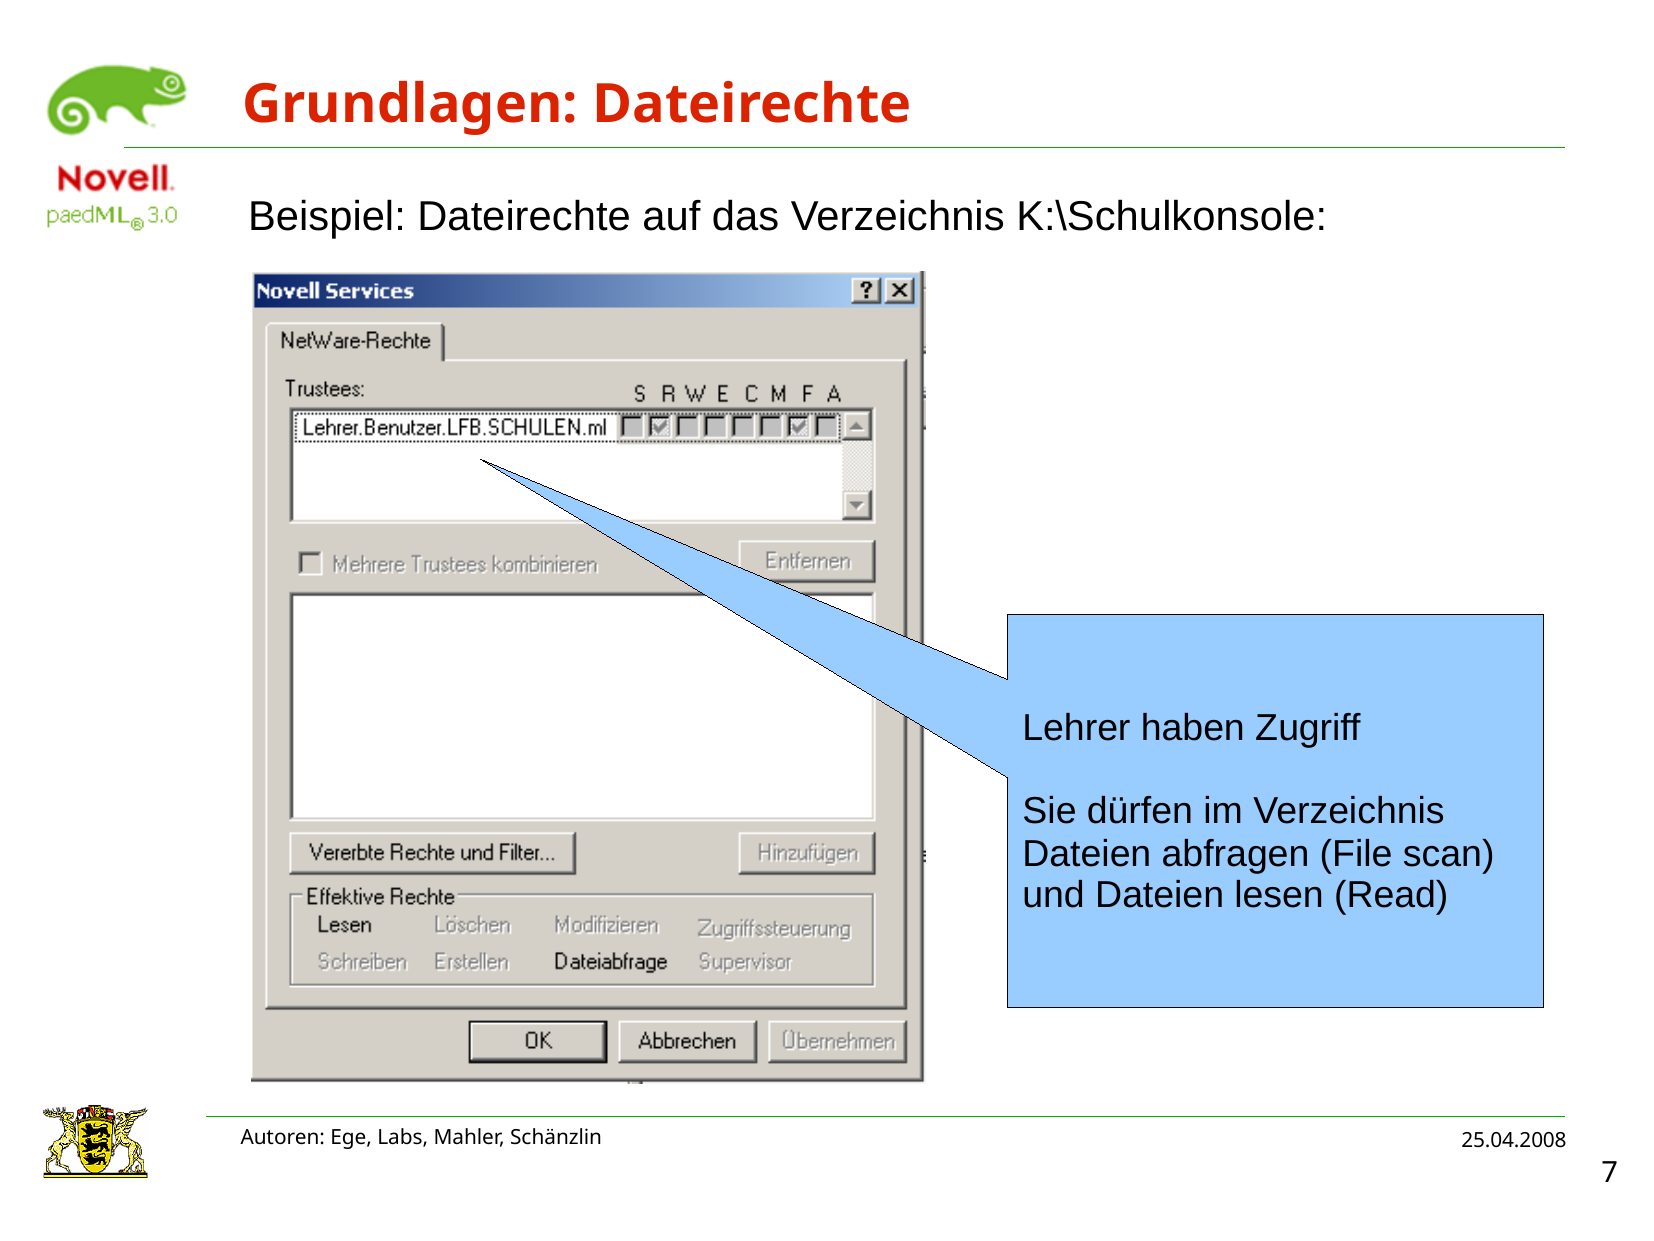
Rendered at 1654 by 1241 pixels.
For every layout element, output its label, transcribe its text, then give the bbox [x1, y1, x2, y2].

picture [251, 272, 926, 1084]
text_box Lehrer haben Zugriff Sie dürfen im Verzeichnis Dateien abfragen (File scan) und Dateien lesen (Read) [480, 459, 1544, 1008]
picture [29, 34, 199, 237]
picture [41, 1104, 148, 1180]
title Grundlagen: Dateirechte [242, 68, 1577, 135]
subtitle Beispiel: Dateirechte auf das Verzeichnis K:\Schulkonsole: [212, 160, 1542, 272]
